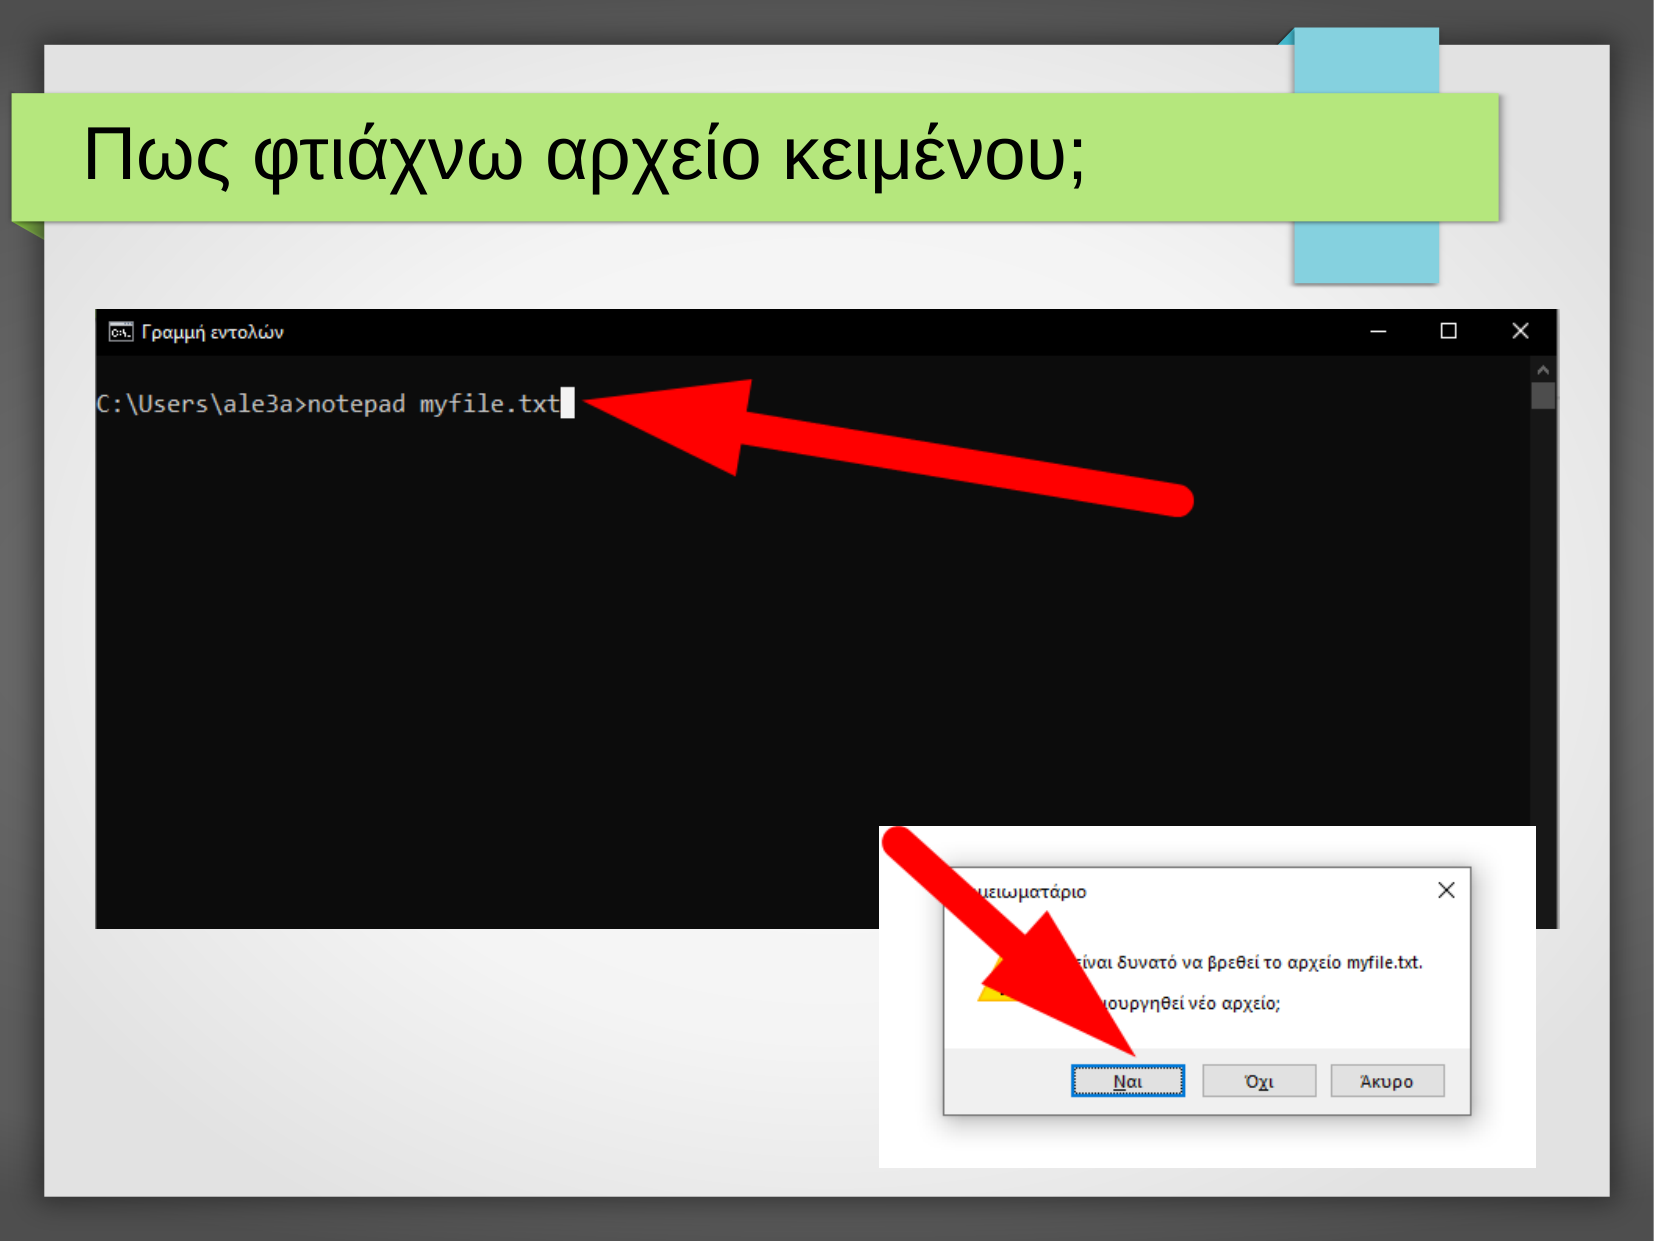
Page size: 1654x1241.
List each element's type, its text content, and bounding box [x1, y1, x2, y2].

picture [0, 0, 1654, 1241]
title Πως φτιάχνω αρχείο κειμένου; [82, 94, 1264, 213]
